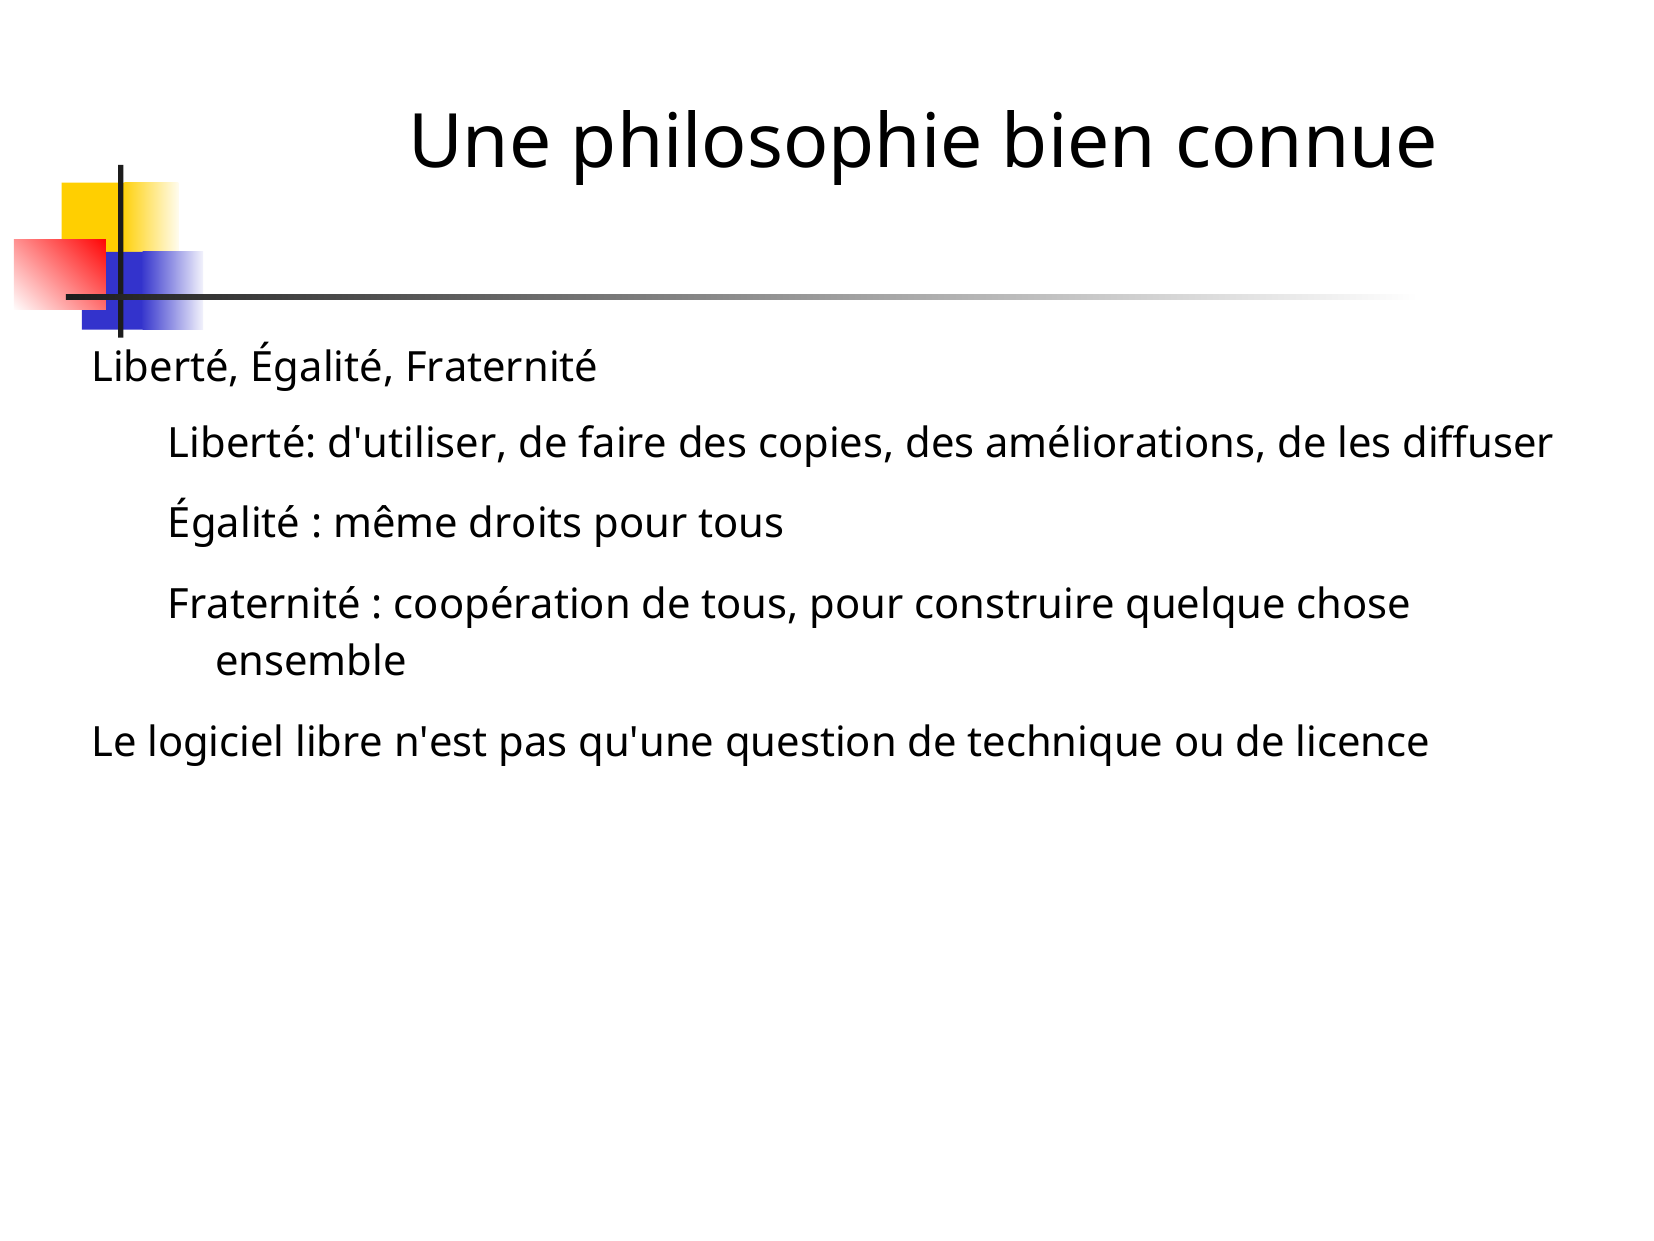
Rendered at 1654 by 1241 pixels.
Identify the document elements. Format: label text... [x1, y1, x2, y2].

title Une philosophie bien connue [313, 34, 1534, 242]
list Liberté, Égalité, Fraternité Liberté: d'utiliser, de faire des copies, des améliorations, de les diffuser Égalité : même droits pour tous Fraternité : coopération de tous, pour construire quelque chose ensemble Le logiciel libre n'est pas qu'une question de technique ou de licence [73, 261, 1592, 1044]
